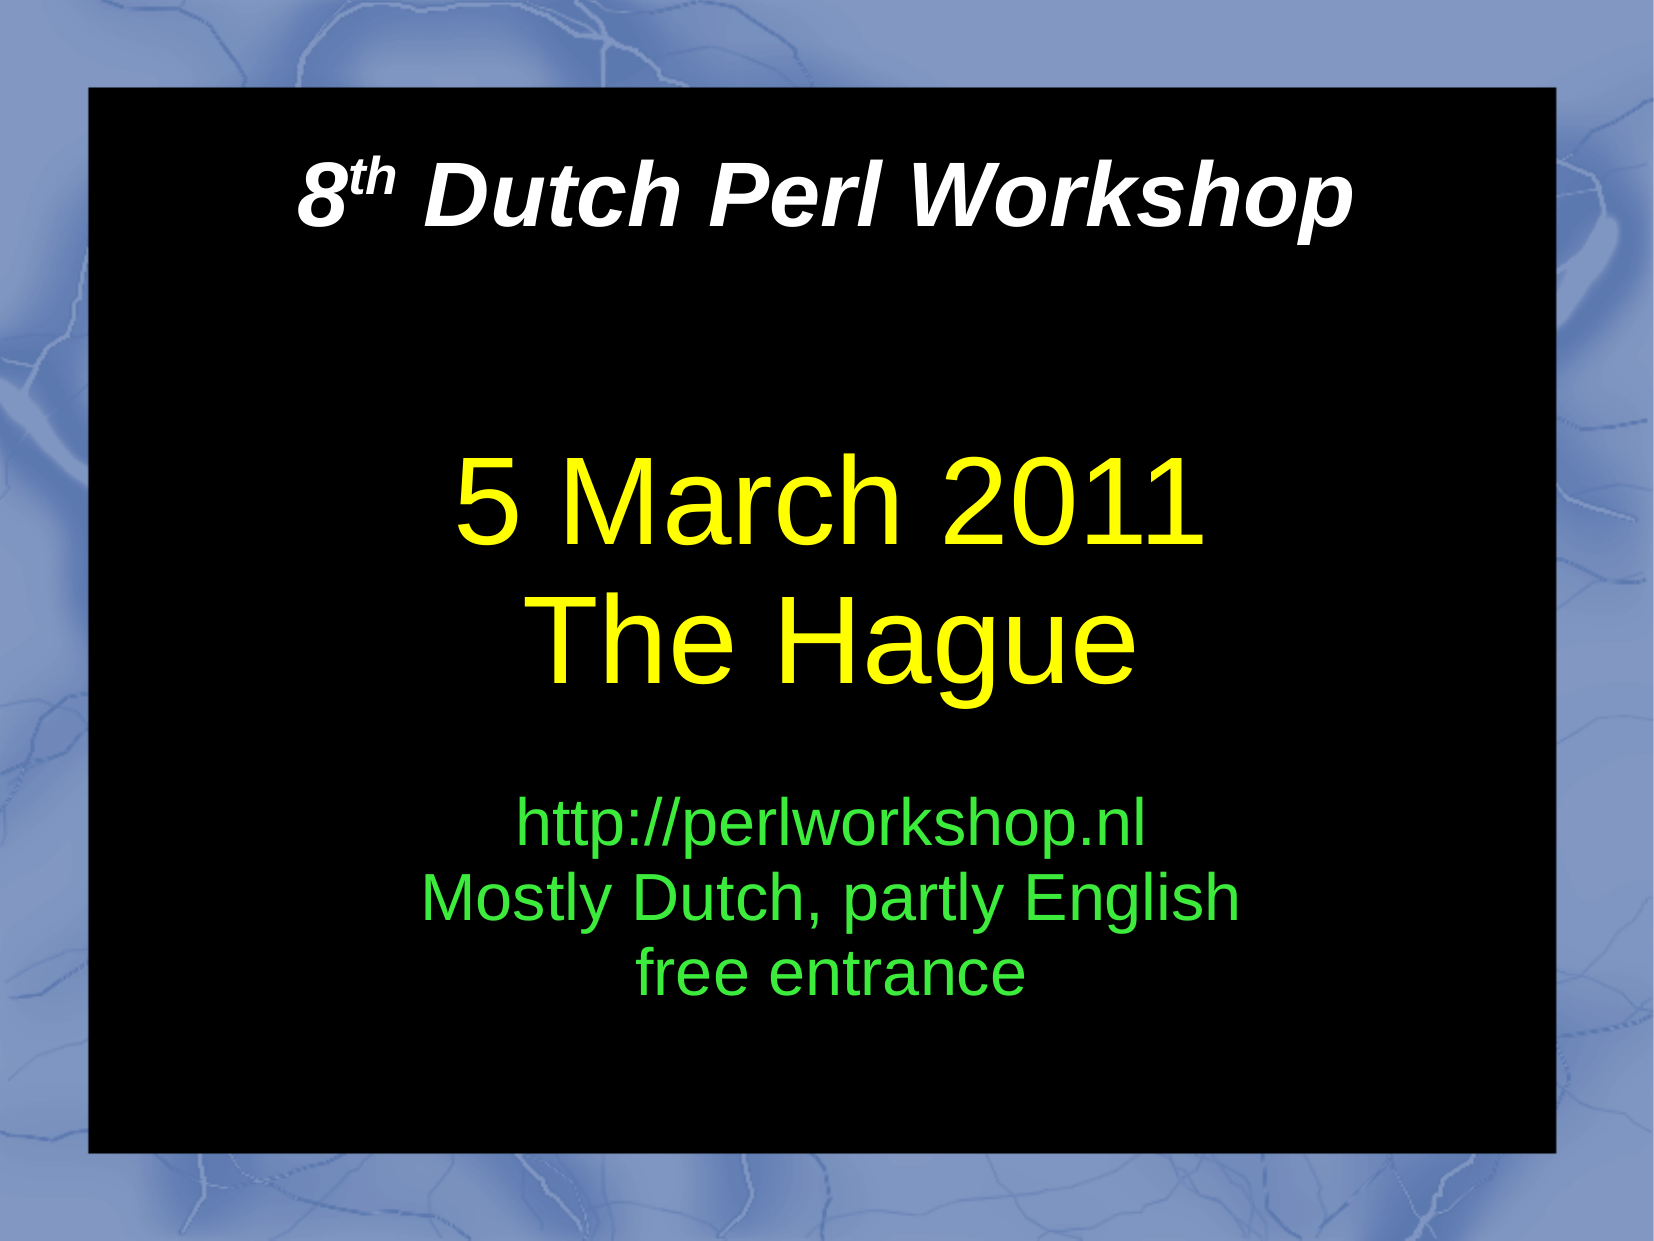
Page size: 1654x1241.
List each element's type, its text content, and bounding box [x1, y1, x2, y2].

picture [0, 0, 1654, 1241]
title 8th Dutch Perl Workshop [118, 90, 1536, 298]
text_box 5 March 2011 The Hague http://perlworkshop.nl Mostly Dutch, partly English free entrance [405, 423, 1307, 1017]
